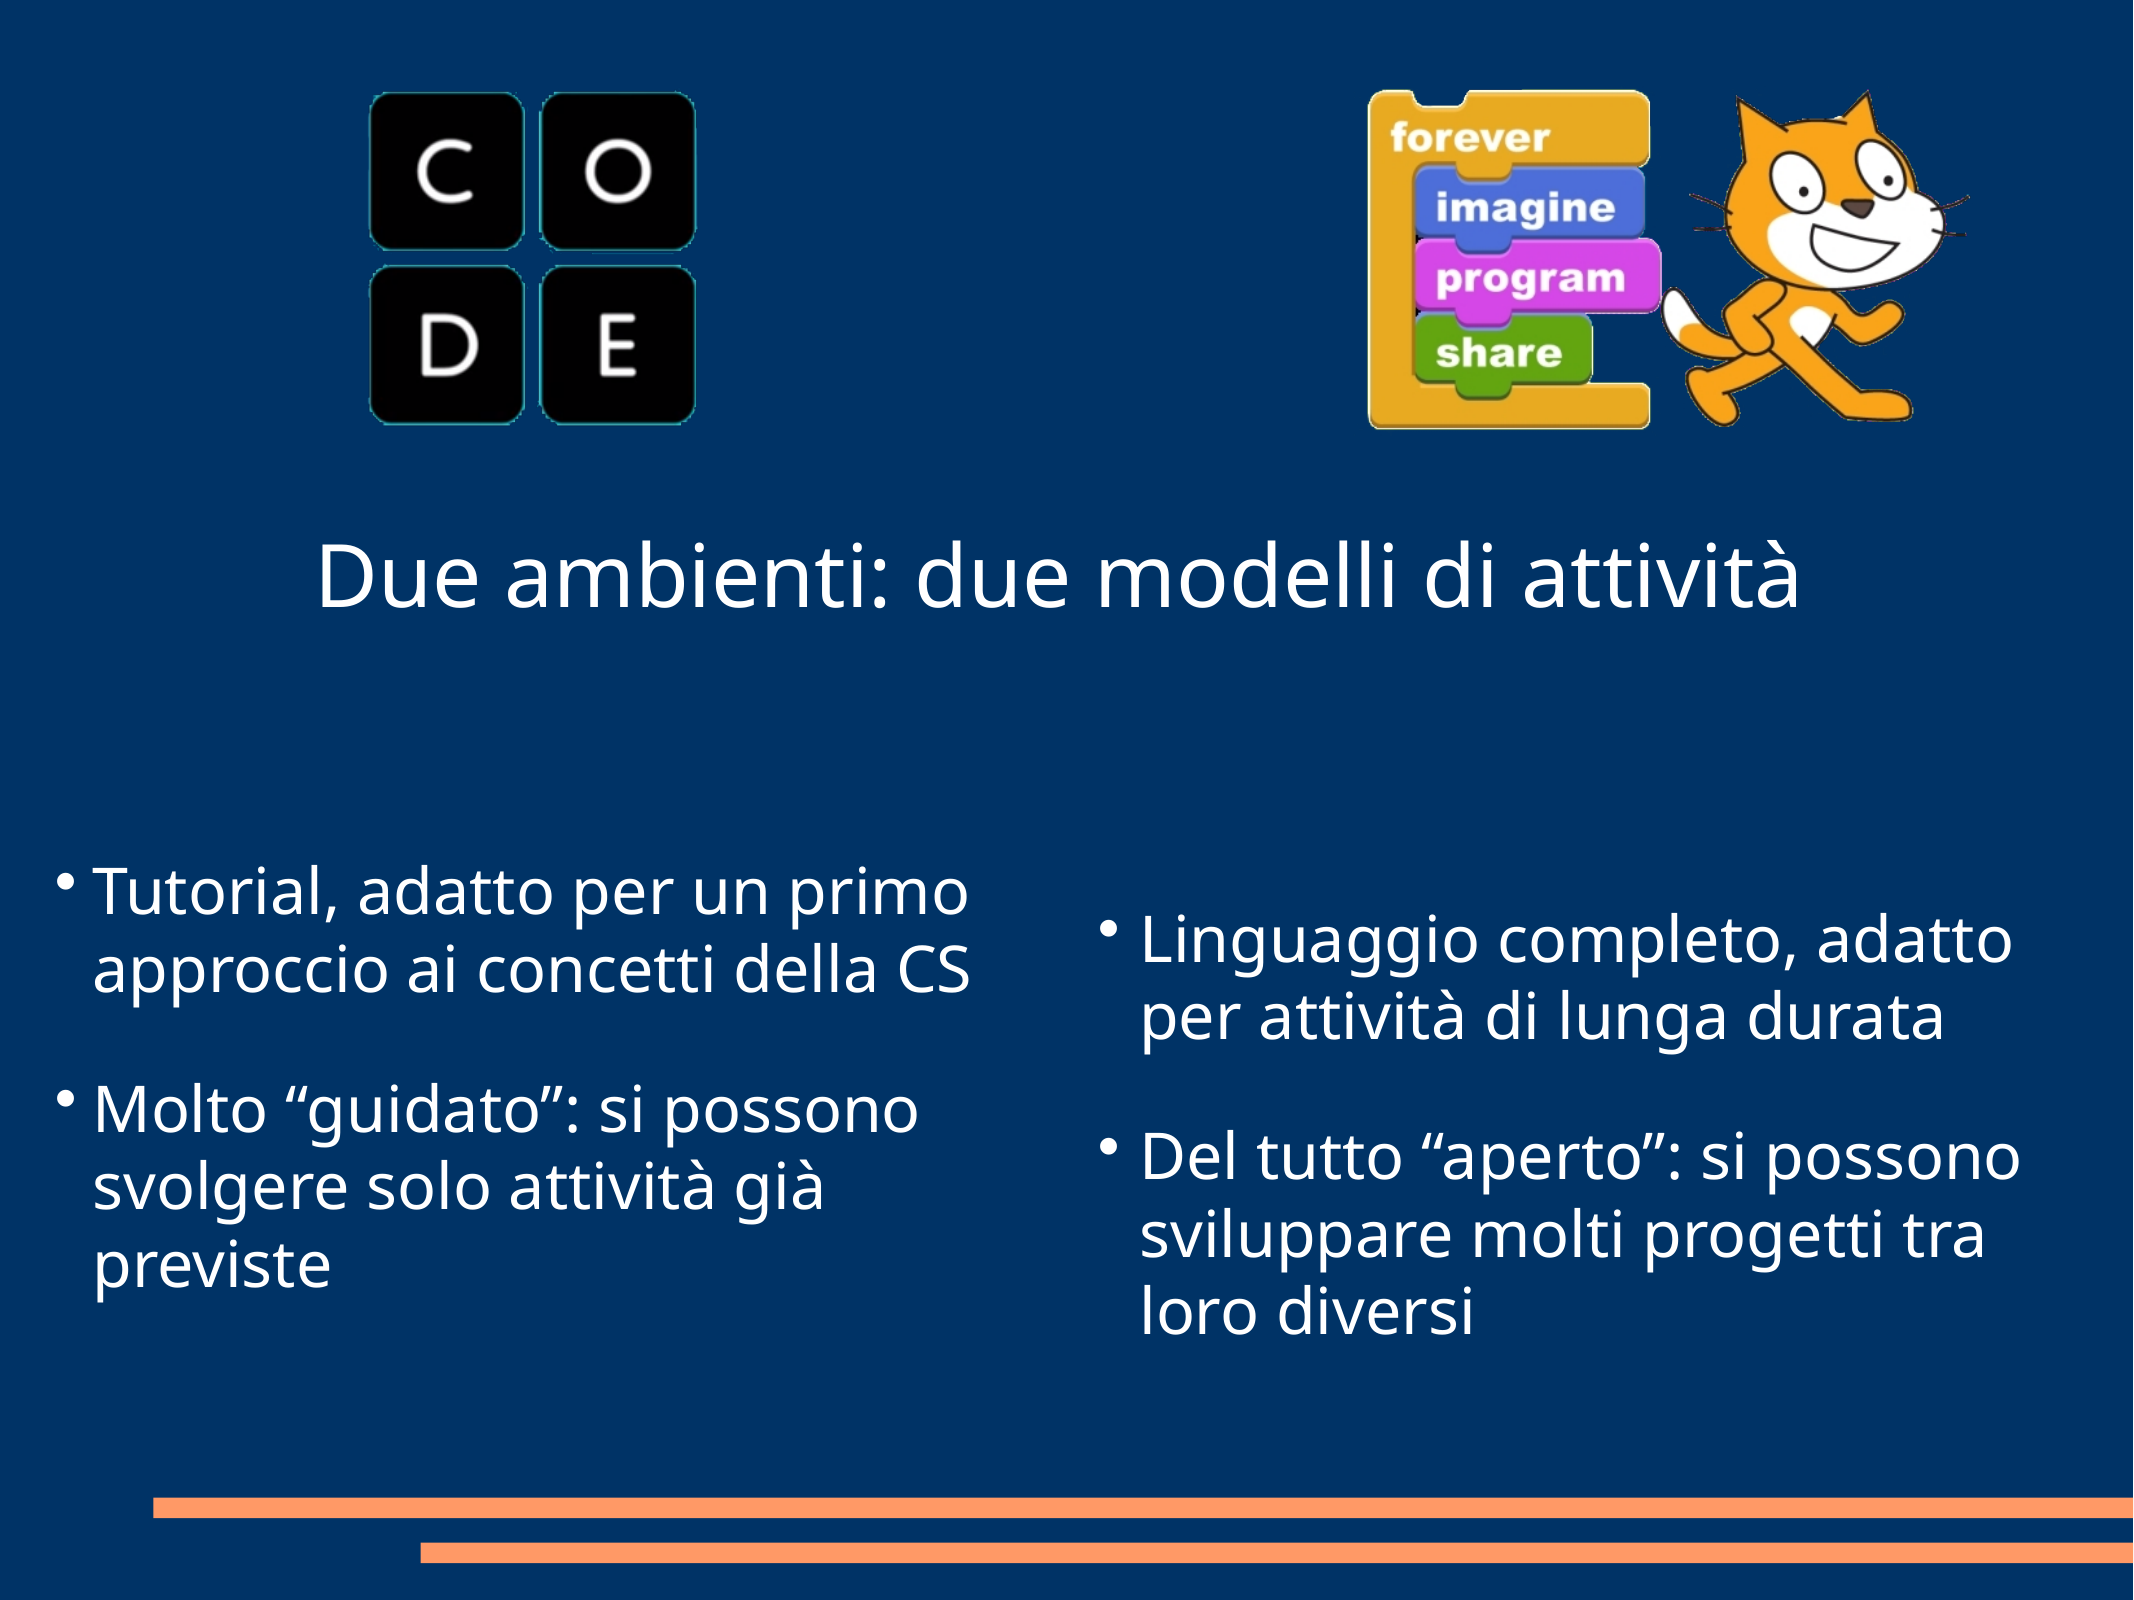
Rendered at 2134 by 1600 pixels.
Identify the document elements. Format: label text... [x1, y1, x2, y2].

text_box Linguaggio completo, adatto per attività di lunga durata Del tutto “aperto”: si possono sviluppare molti progetti tra loro diversi [1097, 897, 2079, 1488]
text_box Tutorial, adatto per un primo approccio ai concetti della CS Molto “guidato”: si possono svolgere solo attività già previste [54, 849, 1036, 1300]
text_box Due ambienti: due modelli di attività [314, 519, 1804, 625]
picture [1351, 86, 1973, 436]
picture [235, 17, 856, 481]
